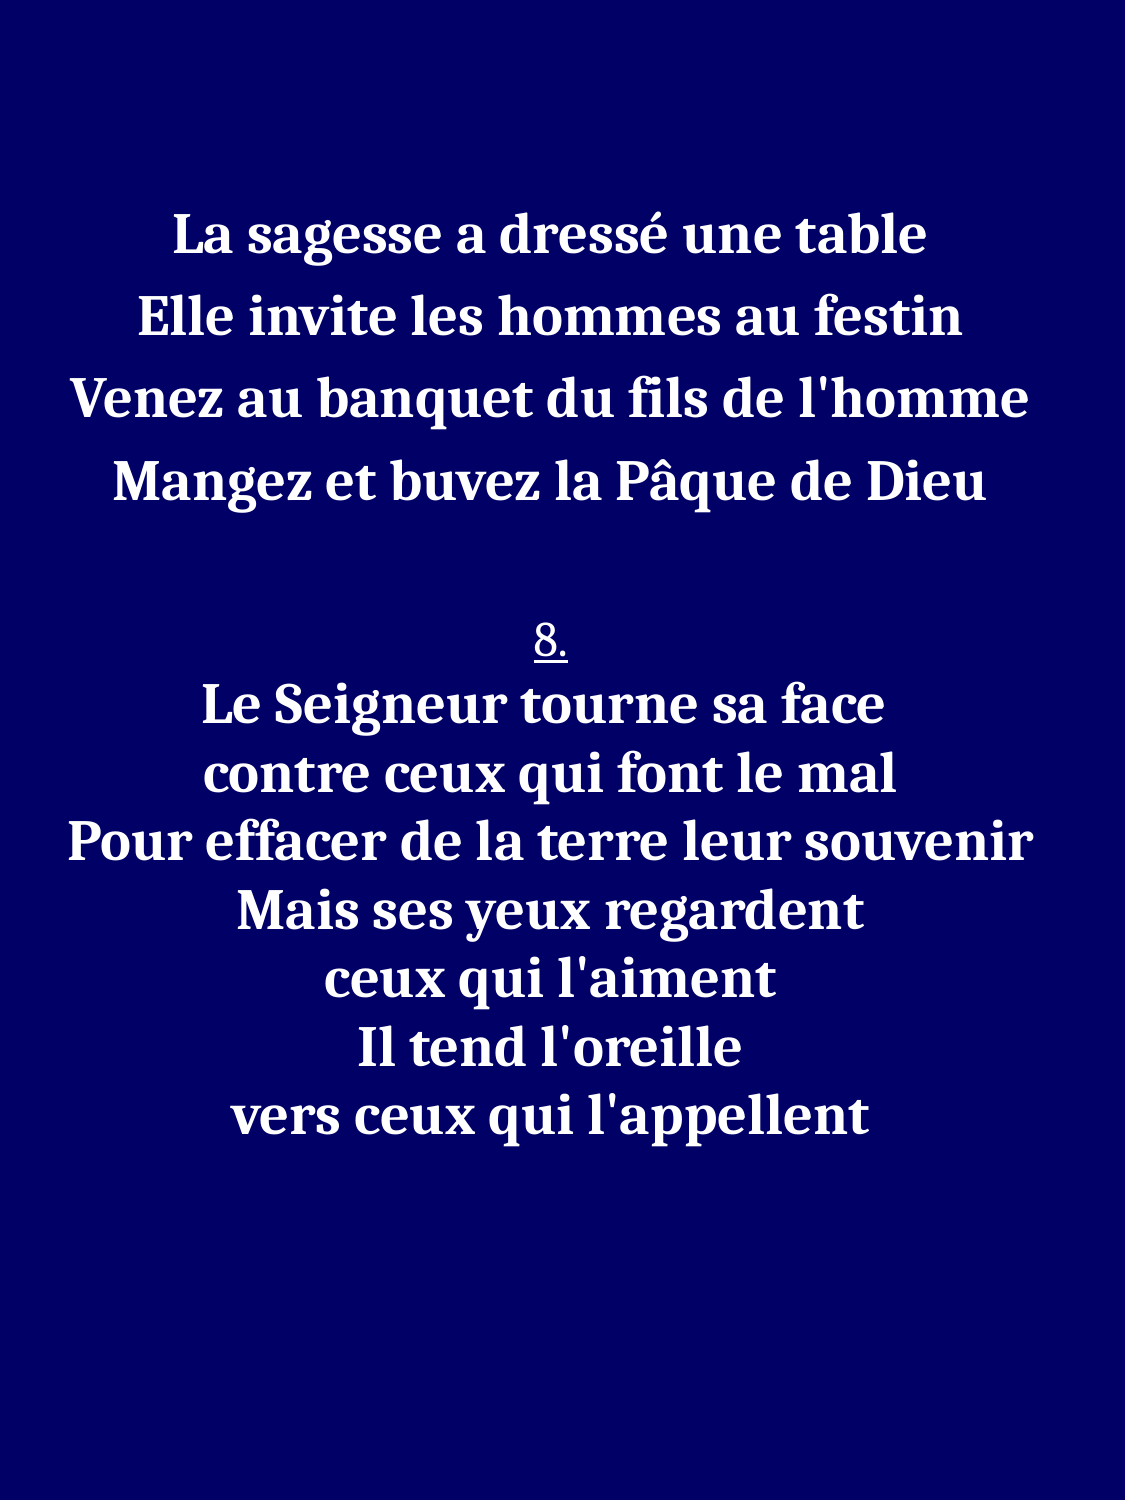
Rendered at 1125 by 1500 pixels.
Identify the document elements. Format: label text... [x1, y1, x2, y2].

text_box La sagesse a dressé une table Elle invite les hommes au festin Venez au banquet du fils de l'homme Mangez et buvez la Pâque de Dieu 8. Le Seigneur tourne sa face contre ceux qui font le mal Pour effacer de la terre leur souvenir Mais ses yeux regardent ceux qui l'aiment Il tend l'oreille vers ceux qui l'appellent [0, 200, 1113, 1323]
